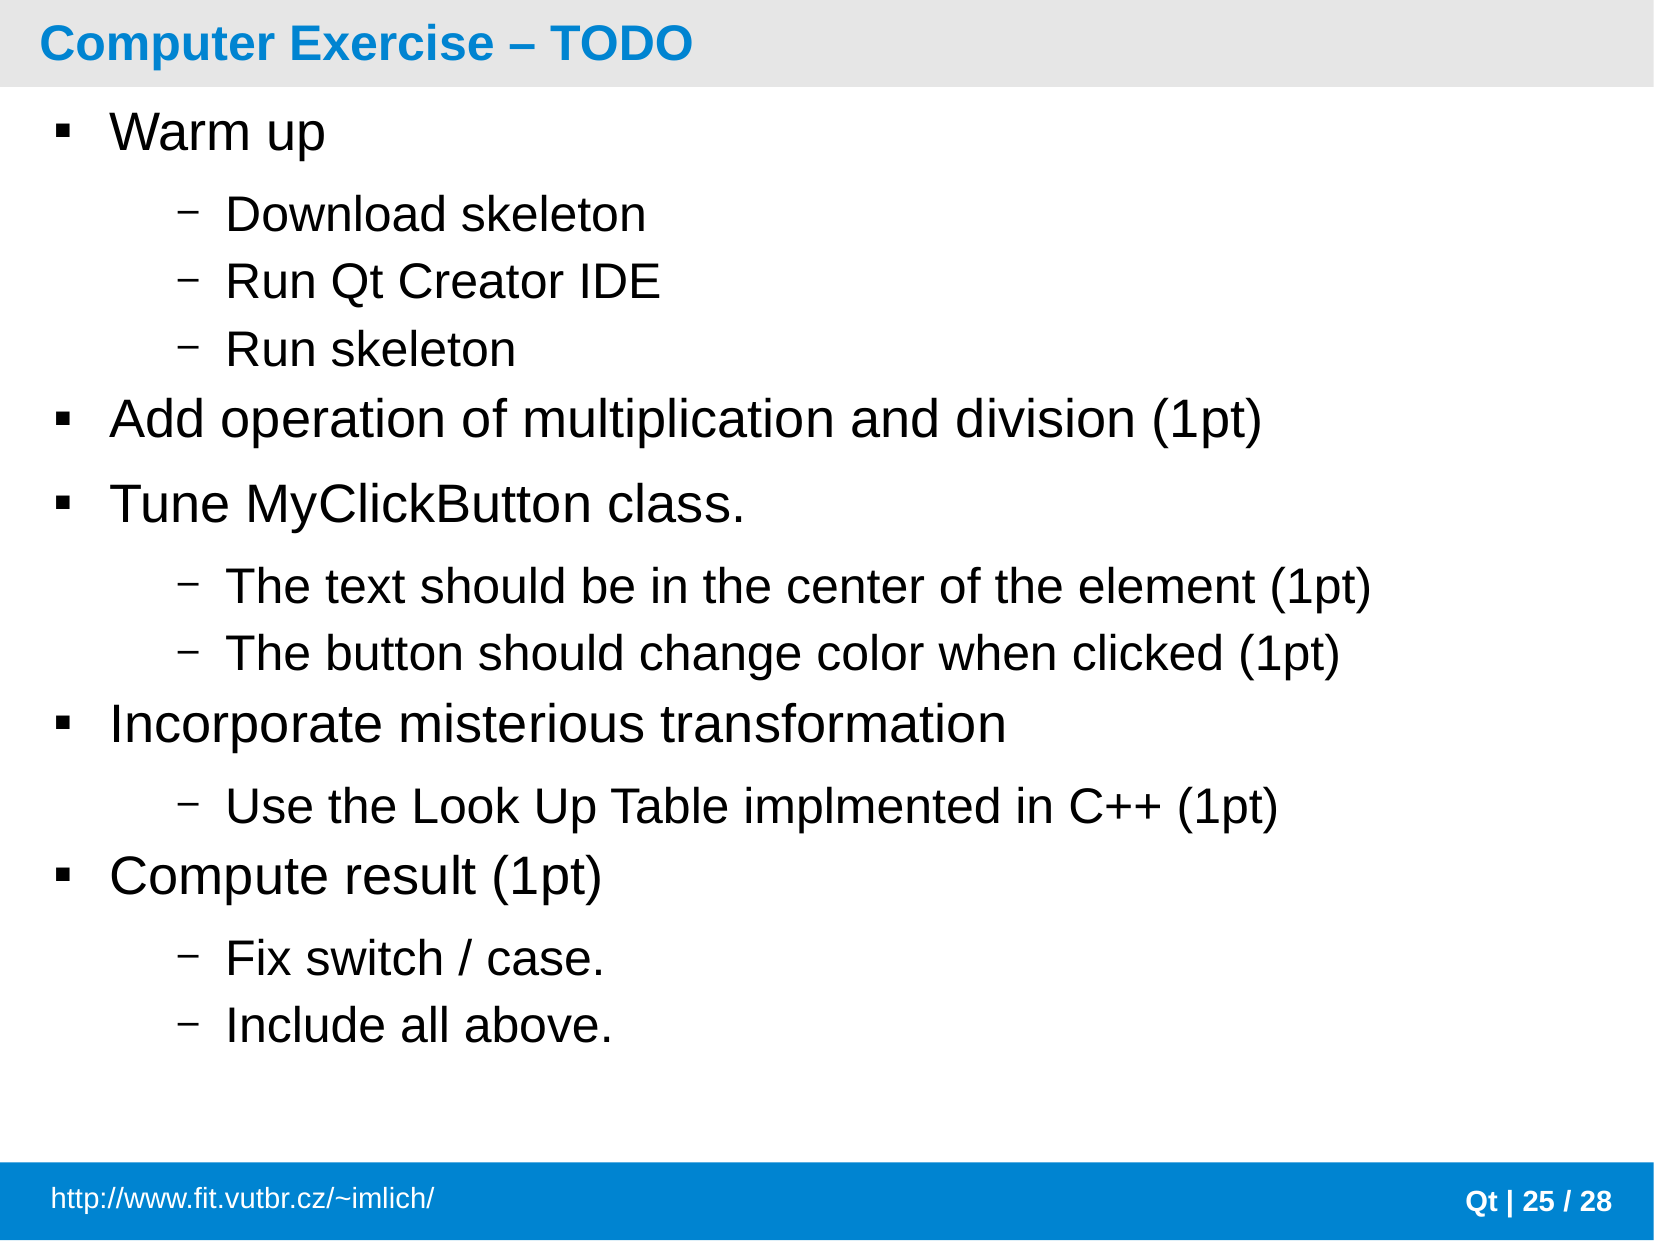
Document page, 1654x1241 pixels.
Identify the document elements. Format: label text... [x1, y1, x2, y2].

title Computer Exercise – TODO [39, 5, 1615, 81]
list Warm up Download skeleton Run Qt Creator IDE Run skeleton Add operation of multiplication and division (1pt) Tune MyClickButton class. The text should be in the center of the element (1pt) The button should change color when clicked (1pt) Incorporate misterious transformation Use the Look Up Table implmented in C++ (1pt) Compute result (1pt) Fix switch / case. Include all above. [38, 101, 1616, 1141]
